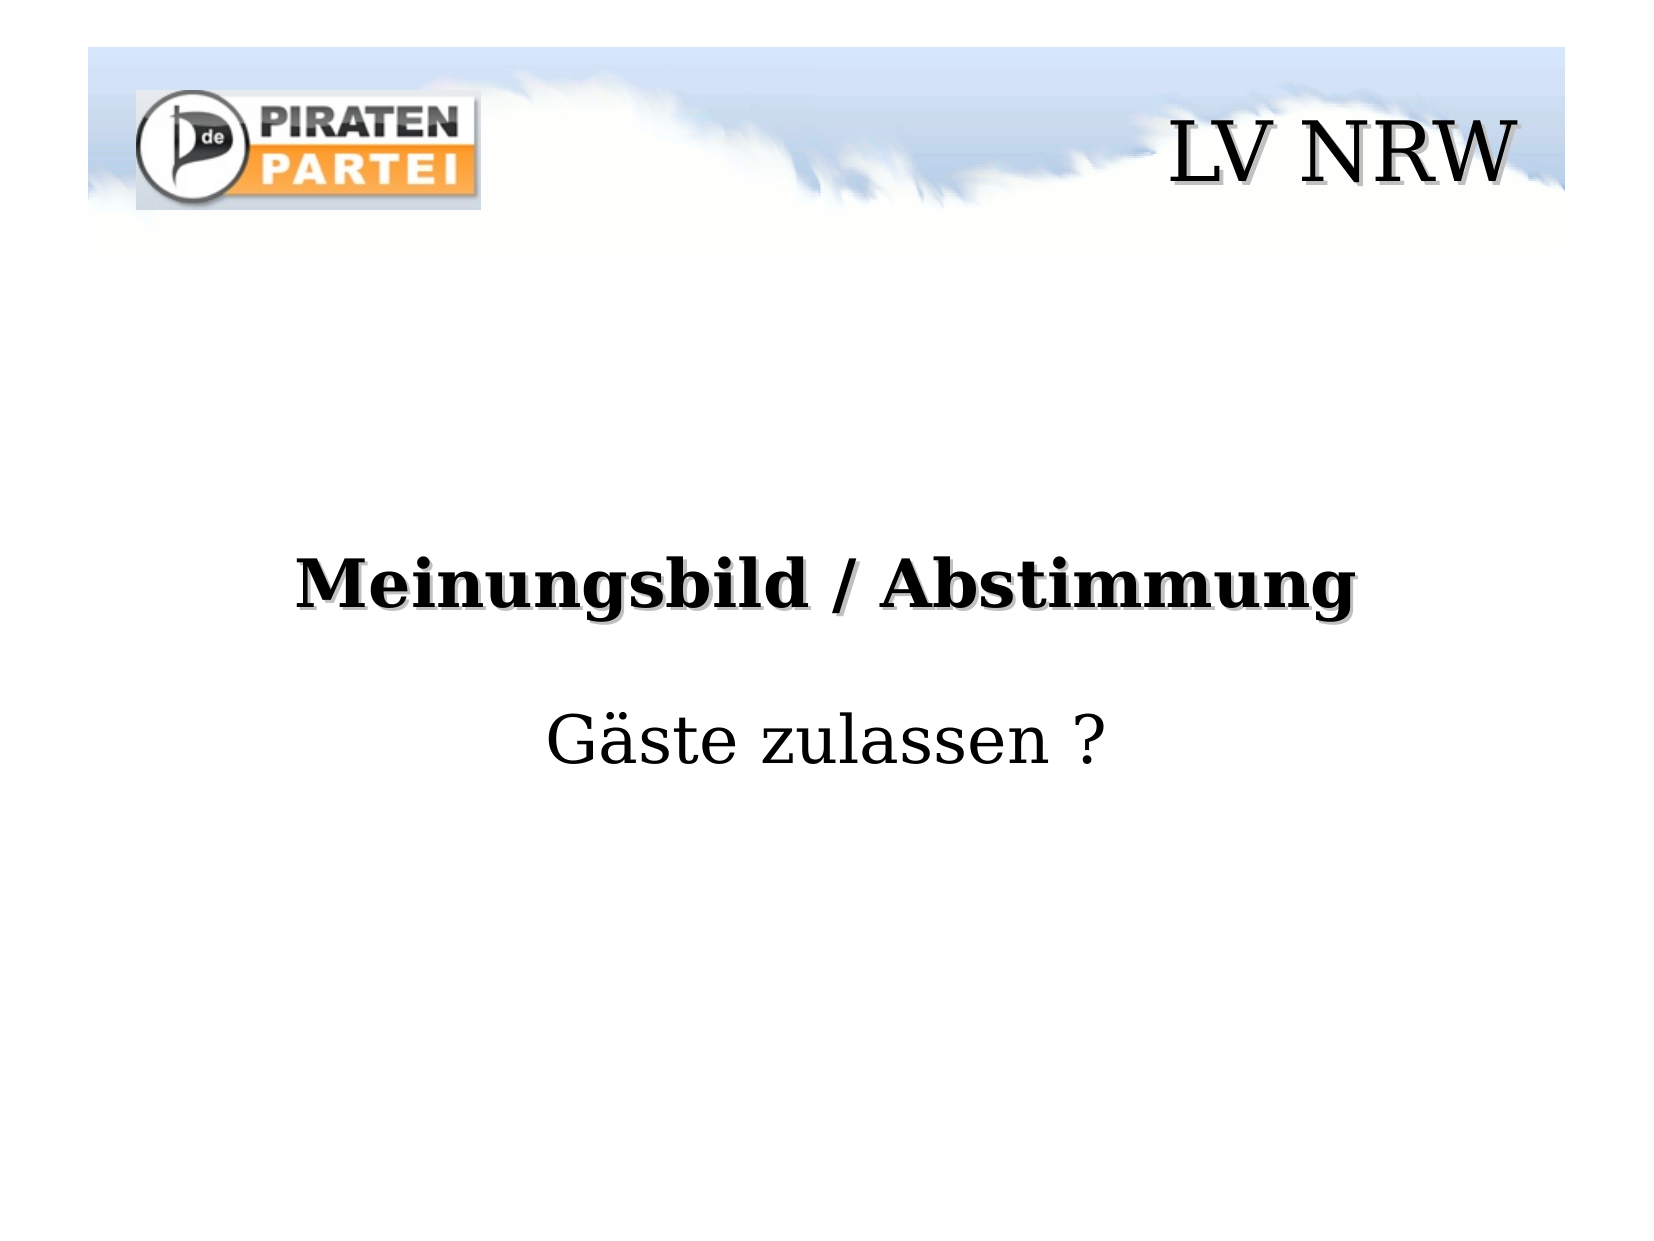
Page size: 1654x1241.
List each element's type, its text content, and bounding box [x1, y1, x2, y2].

title LV NRW [82, 49, 1571, 257]
picture [136, 90, 481, 210]
subtitle Meinungsbild / Abstimmung Gäste zulassen ? [82, 297, 1571, 1102]
